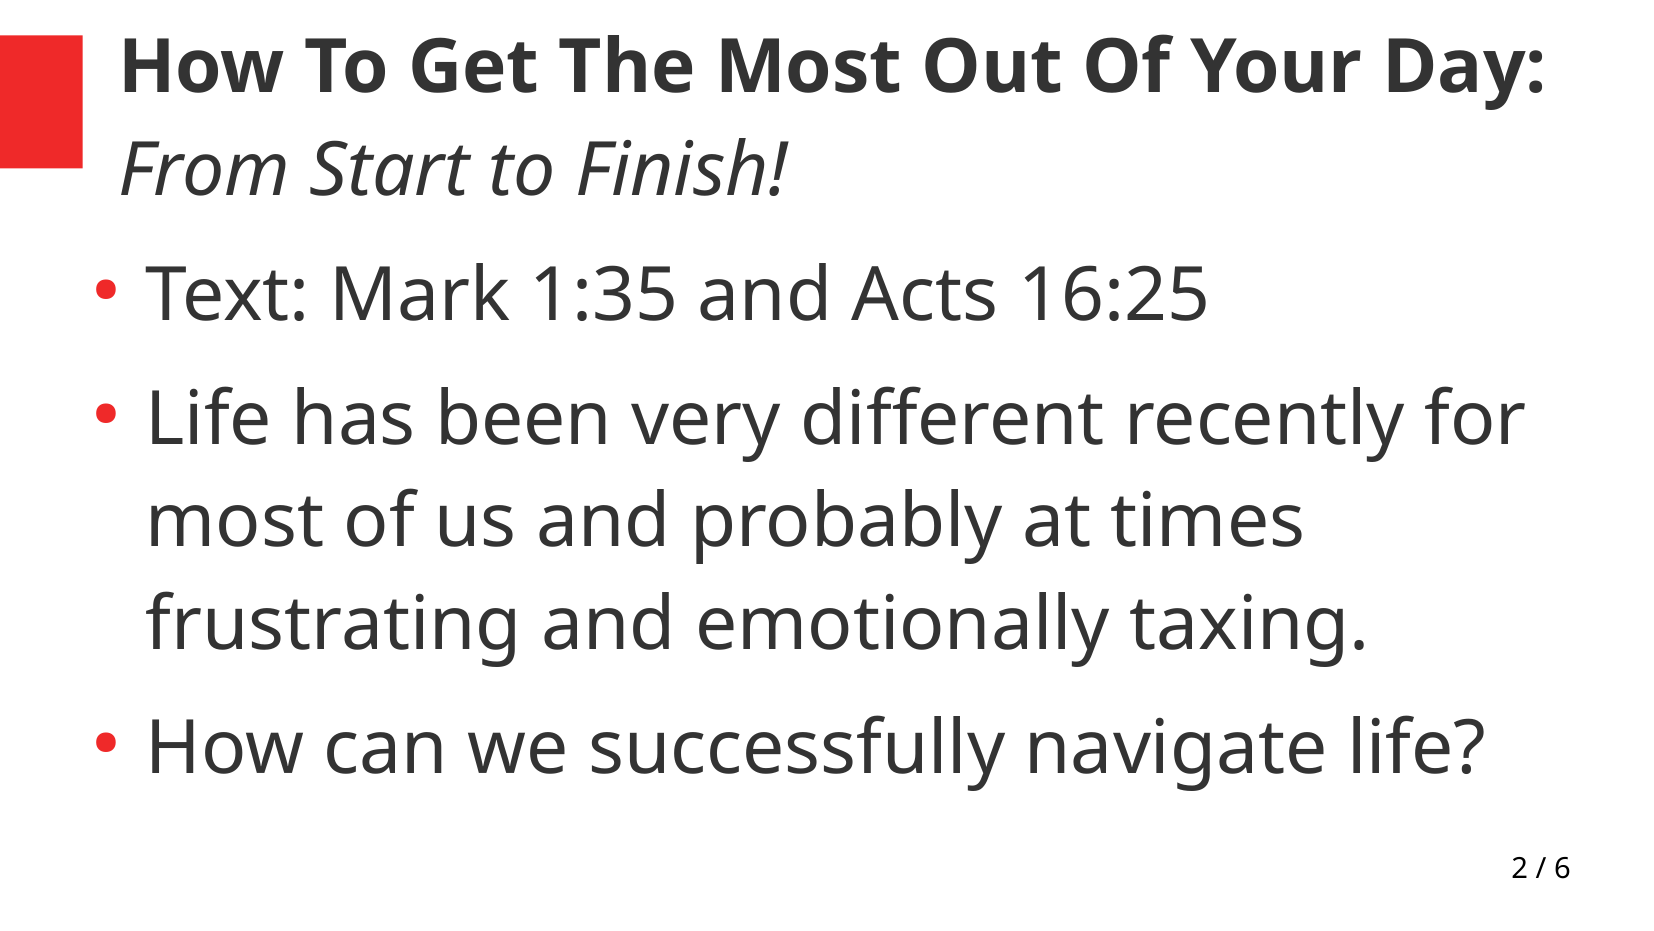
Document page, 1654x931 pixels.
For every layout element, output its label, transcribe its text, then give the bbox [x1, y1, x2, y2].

title How To Get The Most Out Of Your Day: From Start to Finish! [118, 12, 1571, 218]
list Text: Mark 1:35 and Acts 16:25 Life has been very different recently for most of us and probably at times frustrating and emotionally taxing. How can we successfully navigate life? [75, 240, 1606, 841]
